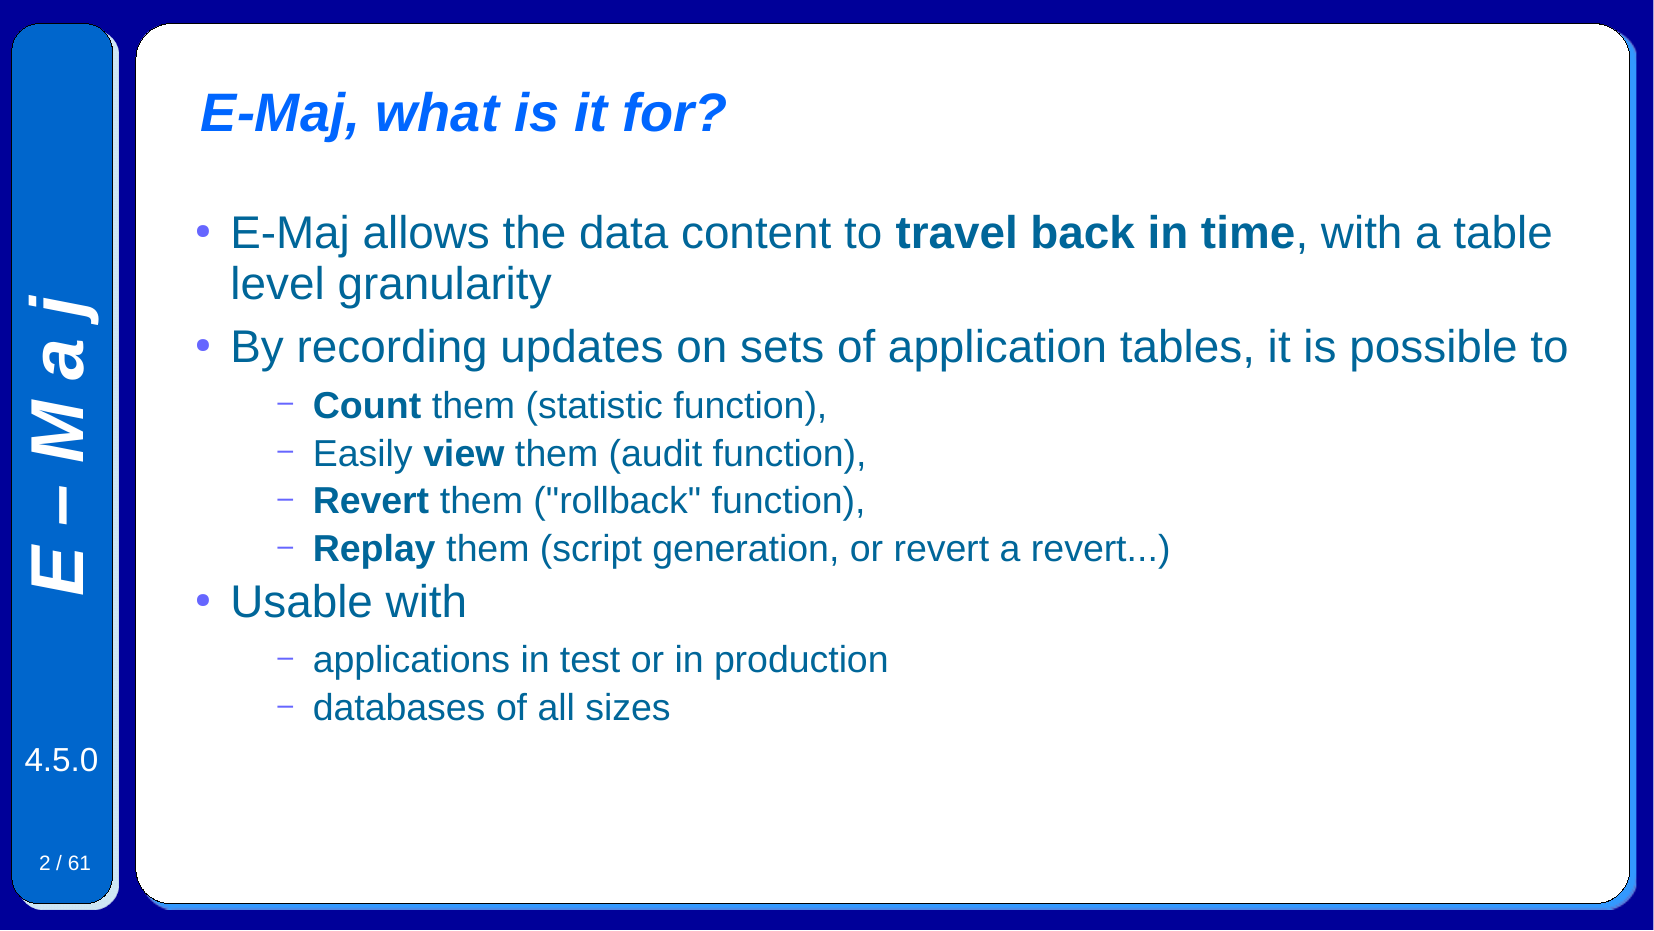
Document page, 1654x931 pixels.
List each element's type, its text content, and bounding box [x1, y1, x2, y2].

title E-Maj, what is it for? [200, 34, 1575, 191]
list E-Maj allows the data content to travel back in time, with a table level granularity By recording updates on sets of application tables, it is possible to Count them (statistic function), Easily view them (audit function), Revert them ("rollback" function), Replay them (script generation, or revert a revert...) Usable with applications in test or in production databases of all sizes [177, 206, 1587, 886]
